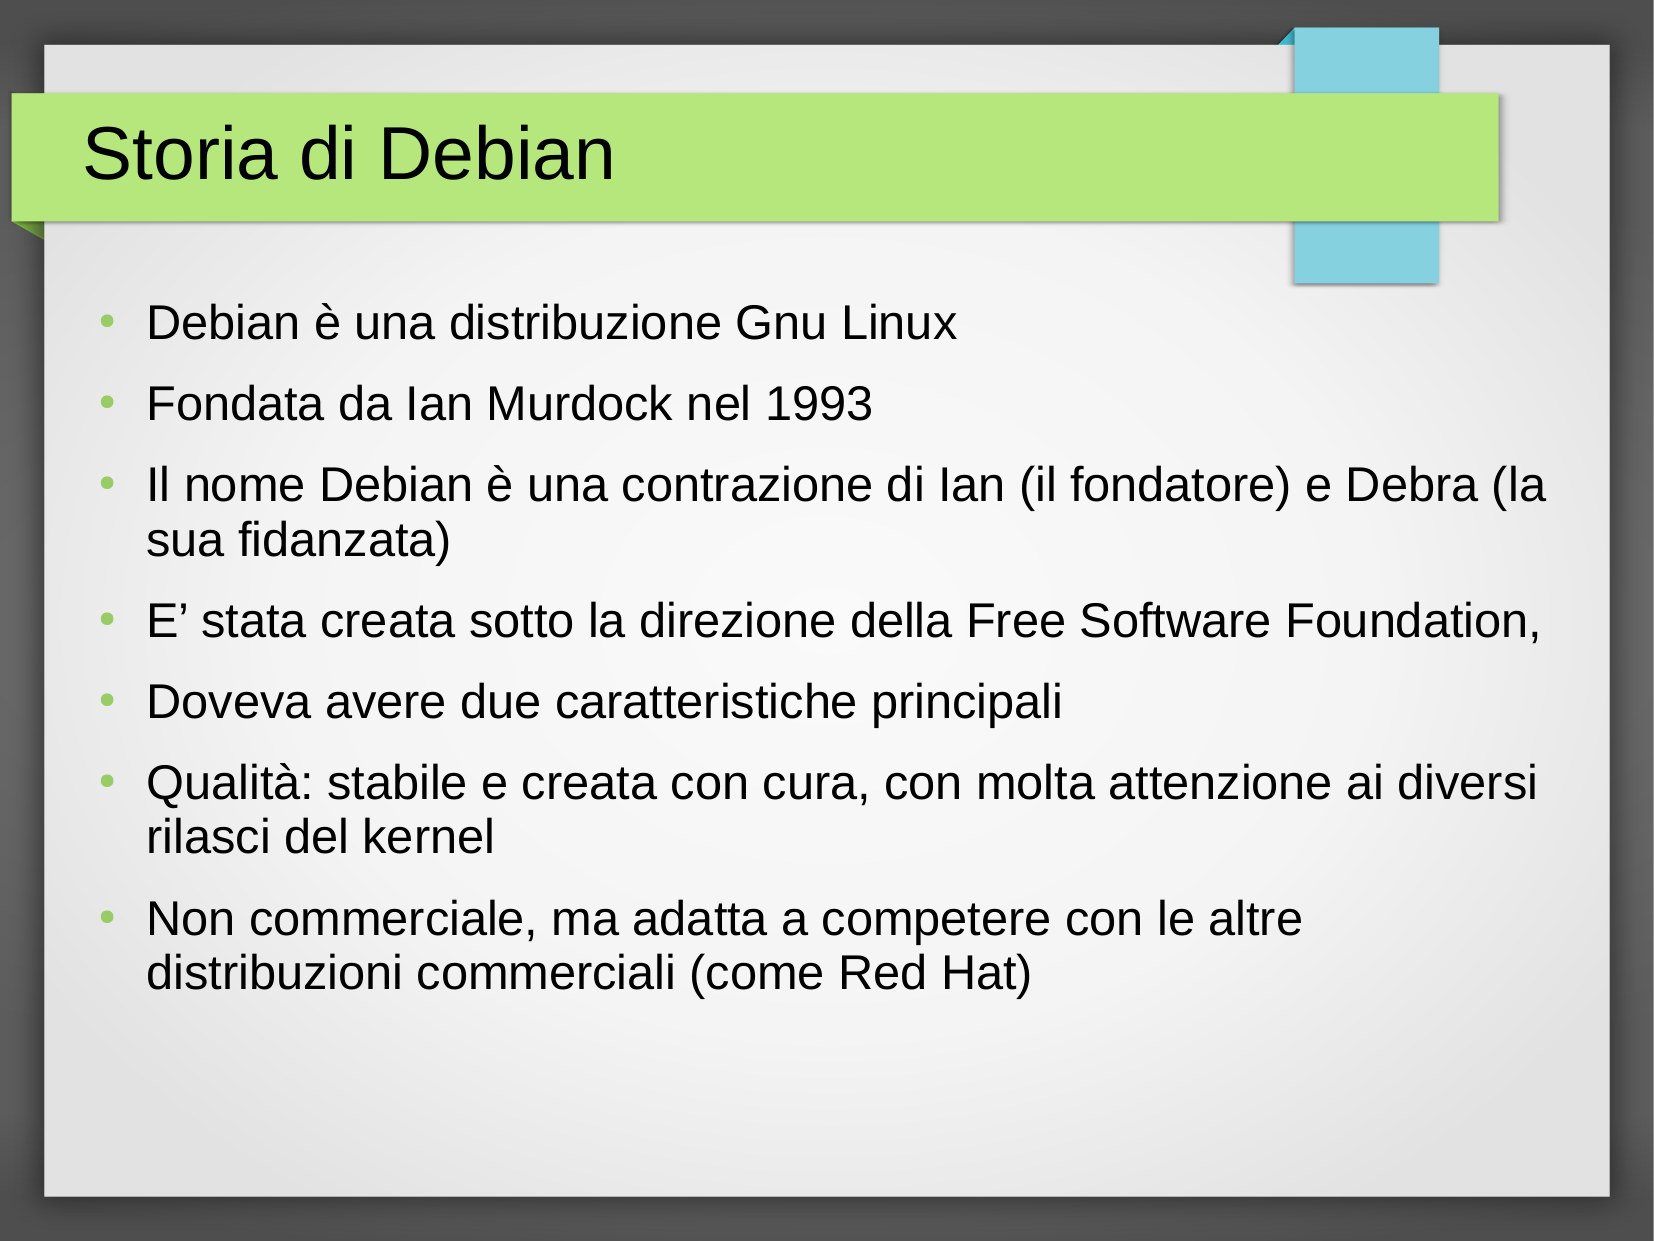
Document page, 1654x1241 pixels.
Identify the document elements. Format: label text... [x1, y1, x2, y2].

list Debian è una distribuzione Gnu Linux Fondata da Ian Murdock nel 1993 Il nome Debian è una contrazione di Ian (il fondatore) e Debra (la sua fidanzata) E’ stata creata sotto la direzione della Free Software Foundation, Doveva avere due caratteristiche principali Qualità: stabile e creata con cura, con molta attenzione ai diversi rilasci del kernel Non commerciale, ma adatta a competere con le altre distribuzioni commerciali (come Red Hat) [82, 295, 1571, 1015]
picture [0, 0, 1654, 1241]
title Storia di Debian [82, 94, 1264, 213]
